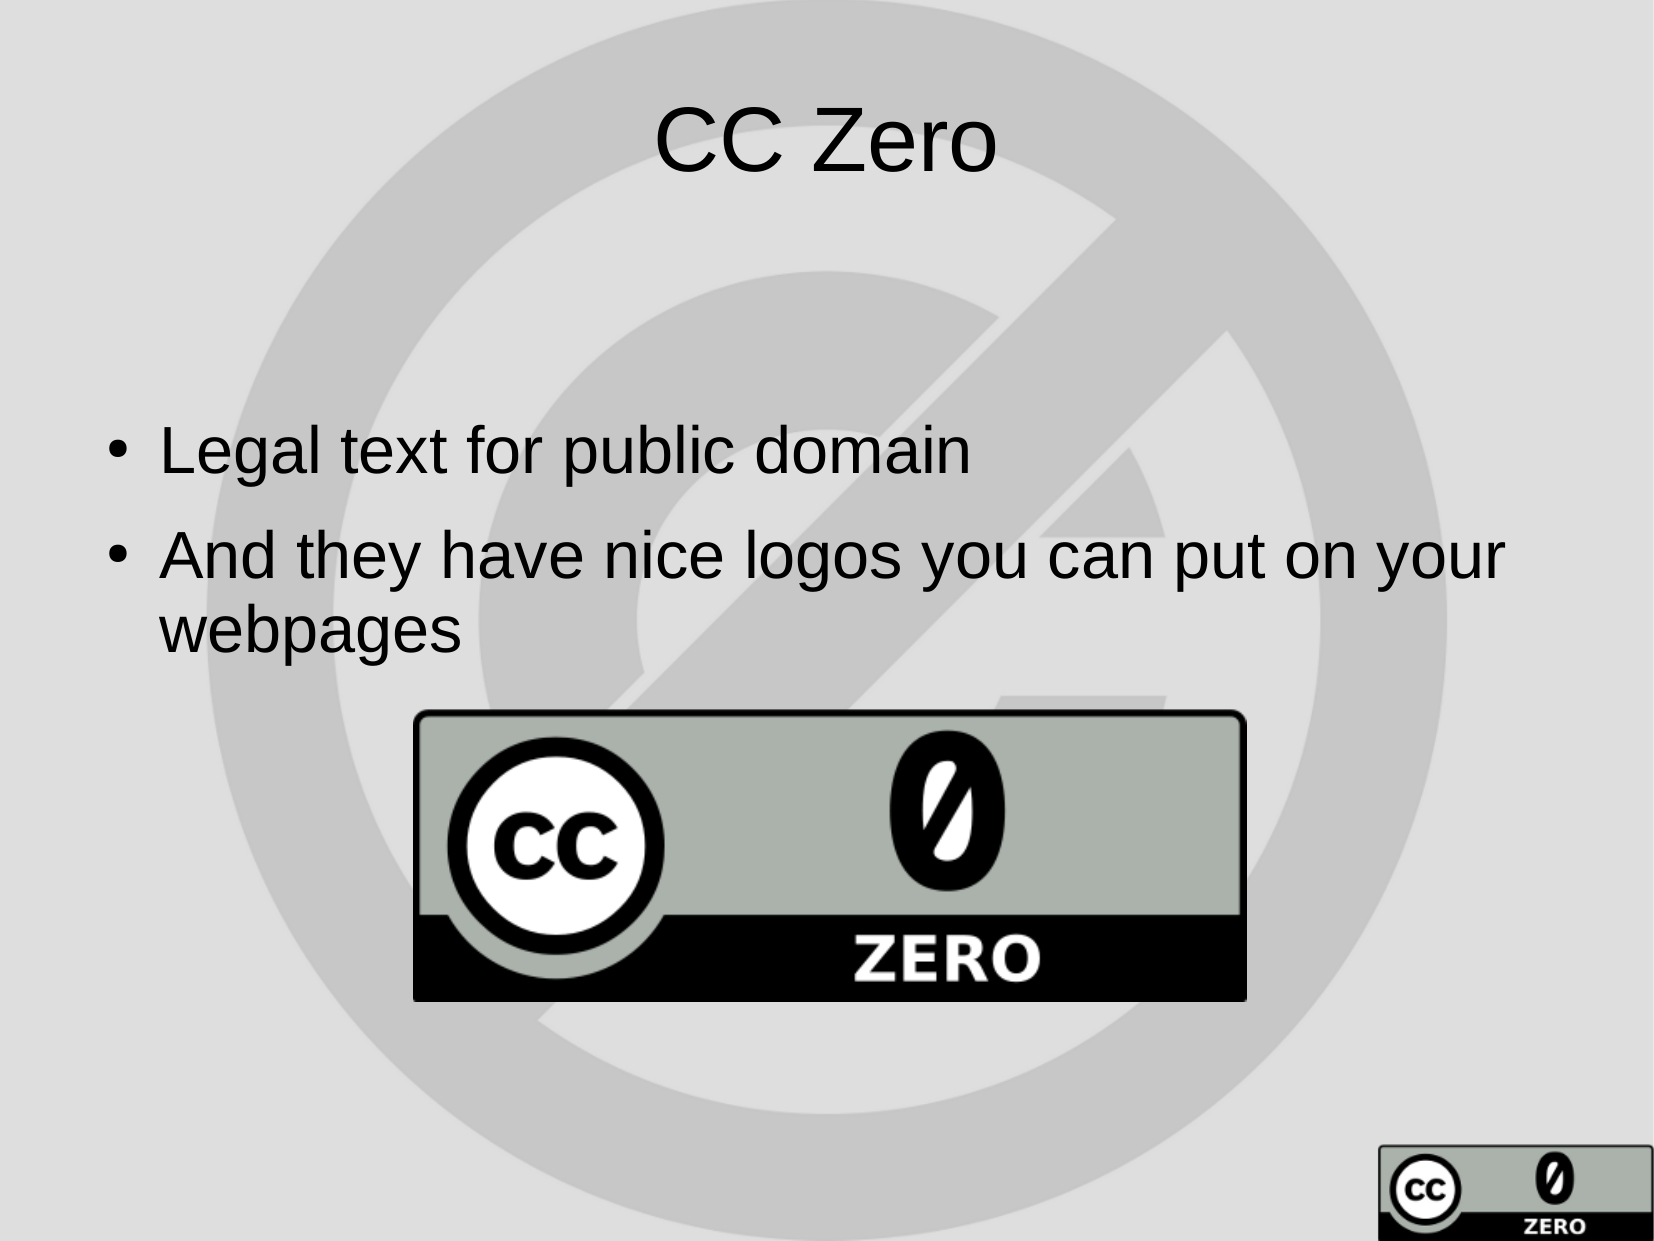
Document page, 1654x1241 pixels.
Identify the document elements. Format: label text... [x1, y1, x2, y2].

list Legal text for public domain And they have nice logos you can put on your webpages [88, 413, 1571, 1094]
title CC Zero [59, 68, 1595, 212]
picture [0, 0, 1654, 1241]
